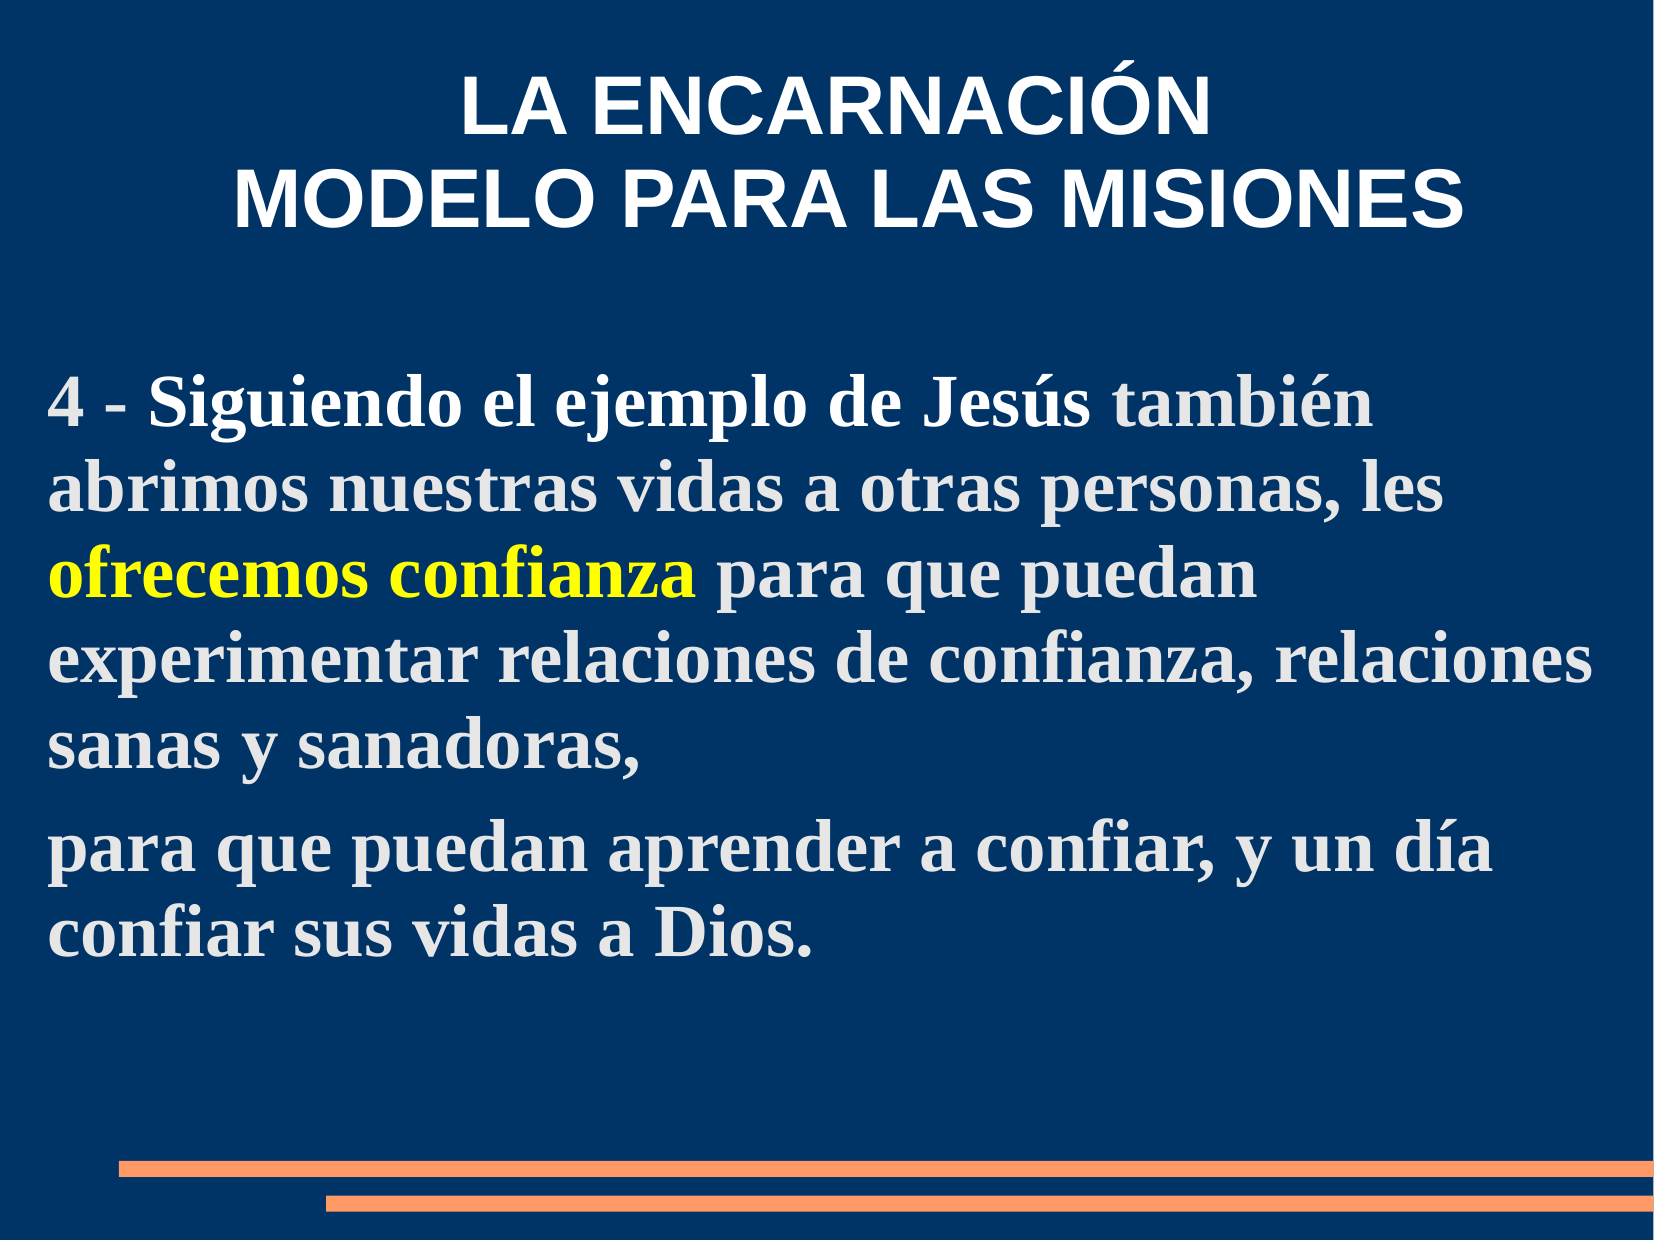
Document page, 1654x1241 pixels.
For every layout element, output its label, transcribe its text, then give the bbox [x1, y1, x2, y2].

list 4 - Siguiendo el ejemplo de Jesús también abrimos nuestras vidas a otras personas, les ofrecemos confianza para que puedan experimentar relaciones de confianza, relaciones sanas y sanadoras, para que puedan aprender a confiar, y un día confiar sus vidas a Dios. [47, 354, 1607, 1028]
title LA ENCARNACIÓN MODELO PARA LAS MISIONES [121, 46, 1534, 254]
